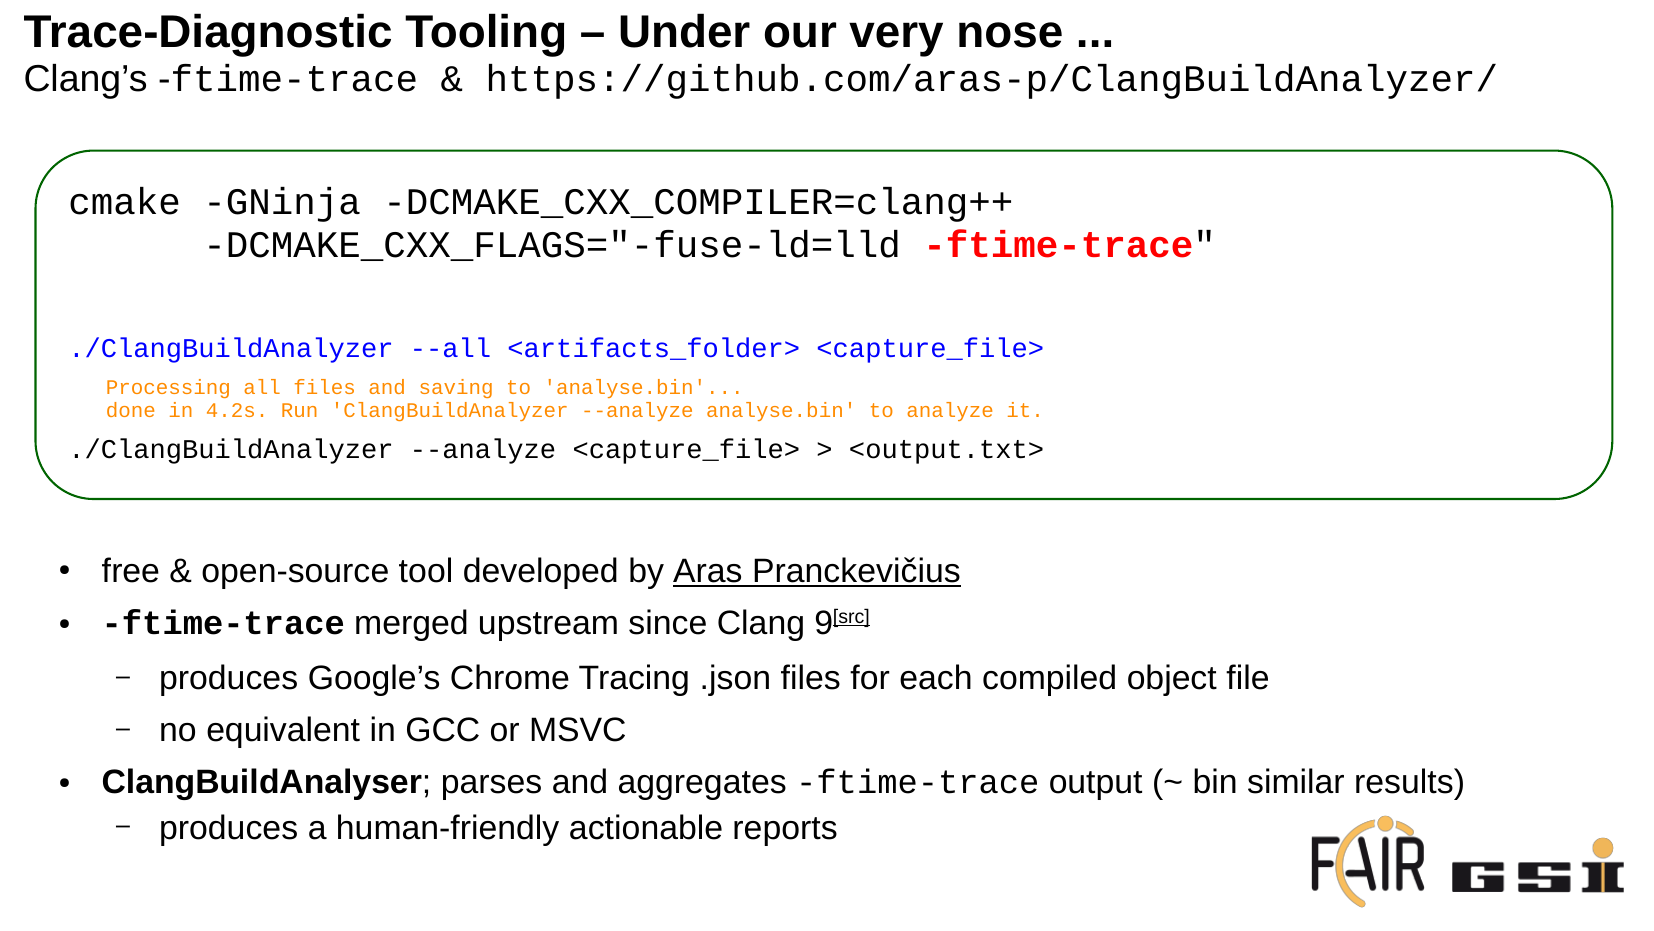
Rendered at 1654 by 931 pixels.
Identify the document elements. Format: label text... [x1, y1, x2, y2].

list free & open-source tool developed by Aras Pranckevičius -ftime-trace merged upstream since Clang 9[src] produces Google’s Chrome Tracing .json files for each compiled object file no equivalent in GCC or MSVC ClangBuildAnalyser; parses and aggregates -ftime-trace output (~ bin similar results) produces a human-friendly actionable reports [44, 552, 1610, 848]
picture [1451, 836, 1626, 895]
picture [1311, 848, 1426, 910]
title Trace-Diagnostic Tooling – Under our very nose ... Clang’s -ftime-trace & https://github.com/aras-p/ClangBuildAnalyzer/ [23, 5, 1638, 139]
text_box cmake -GNinja -DCMAKE_CXX_COMPILER=clang++ -DCMAKE_CXX_FLAGS="-fuse-ld=lld -ftime-trace" ./ClangBuildAnalyzer --all <artifacts_folder> <capture_file> Processing all files and saving to 'analyse.bin'... done in 4.2s. Run 'ClangBuildAnalyzer --analyze analyse.bin' to analyze it. ./ClangBuildAnalyzer --analyze <capture_file> > <output.txt> [35, 150, 1613, 500]
